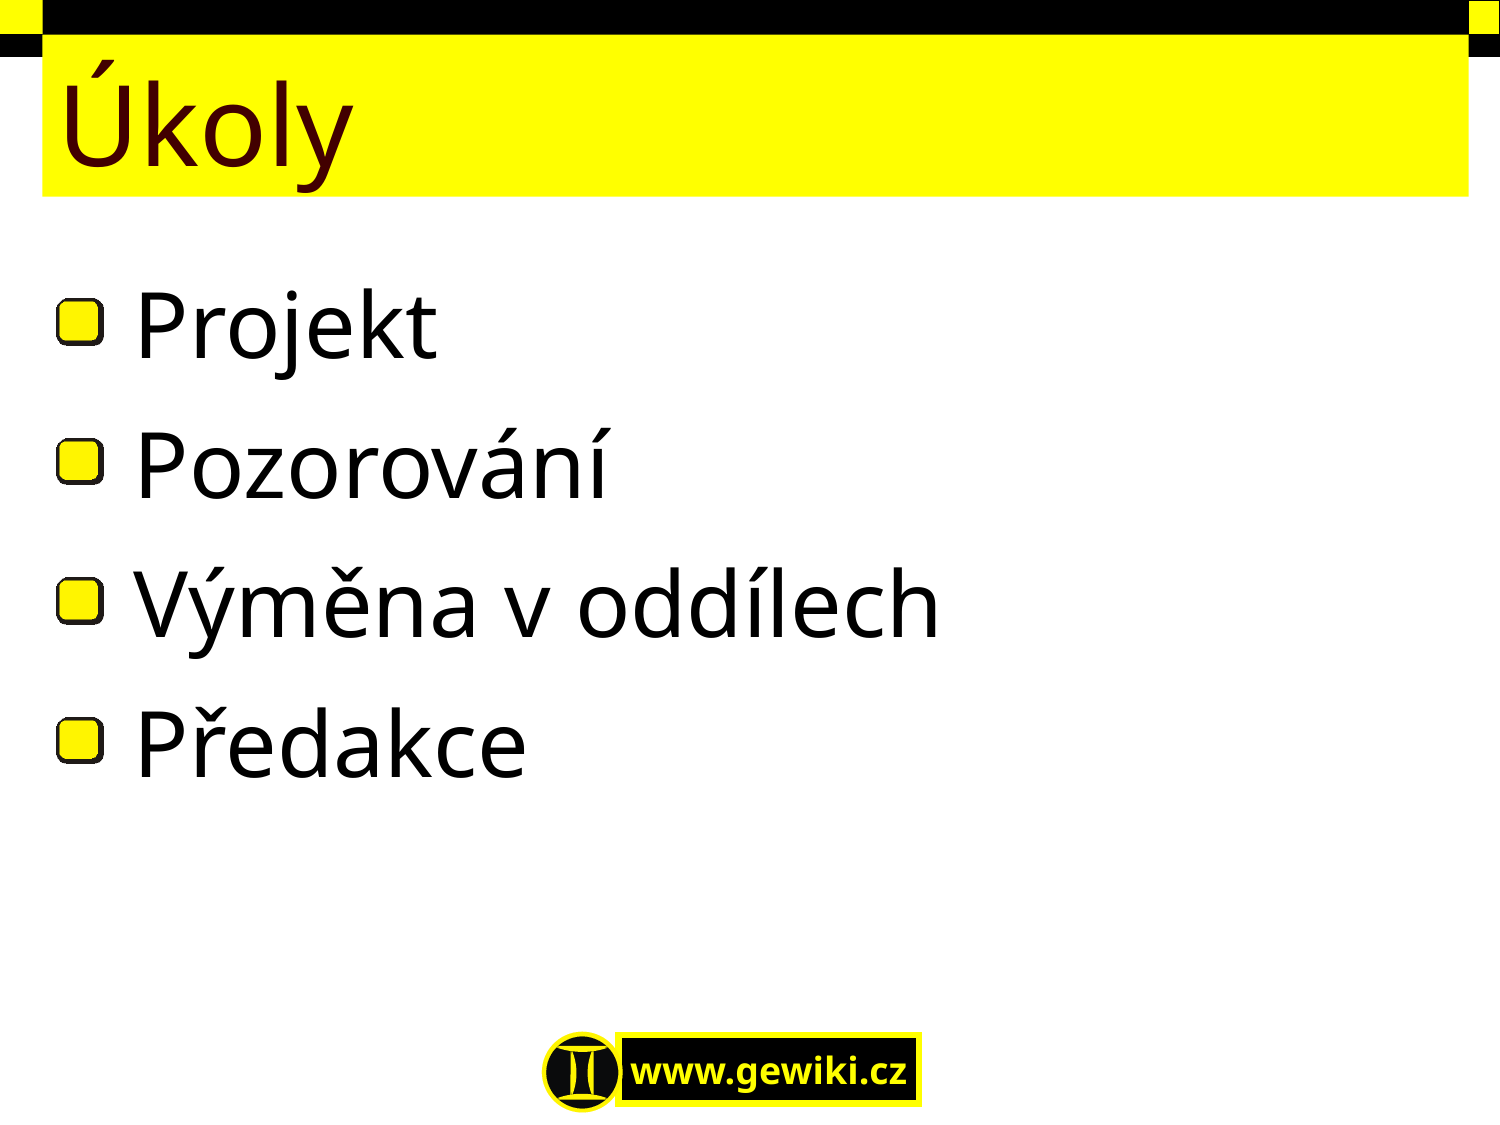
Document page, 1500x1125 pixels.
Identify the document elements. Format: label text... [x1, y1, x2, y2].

list Projekt Pozorování Výměna v oddílech Předakce [41, 199, 1471, 1006]
title Úkoly [42, 34, 1469, 197]
